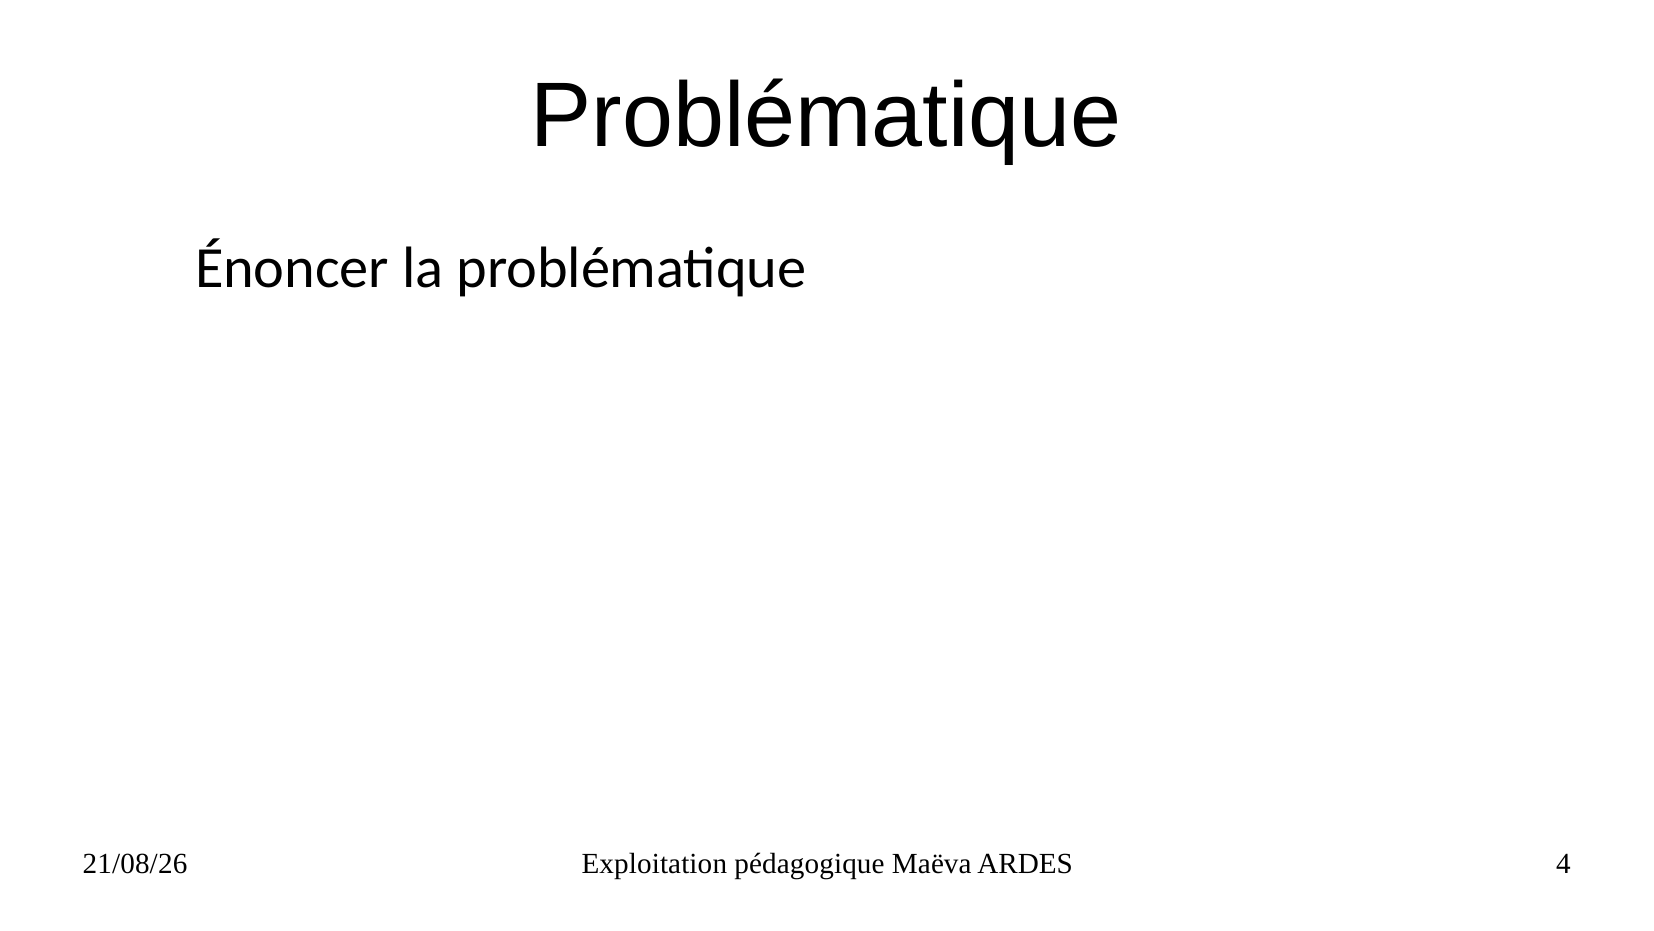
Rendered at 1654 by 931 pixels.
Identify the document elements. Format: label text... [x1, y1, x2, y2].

text_box Énoncer la problématique [106, 236, 1560, 780]
title Problématique [82, 37, 1571, 193]
